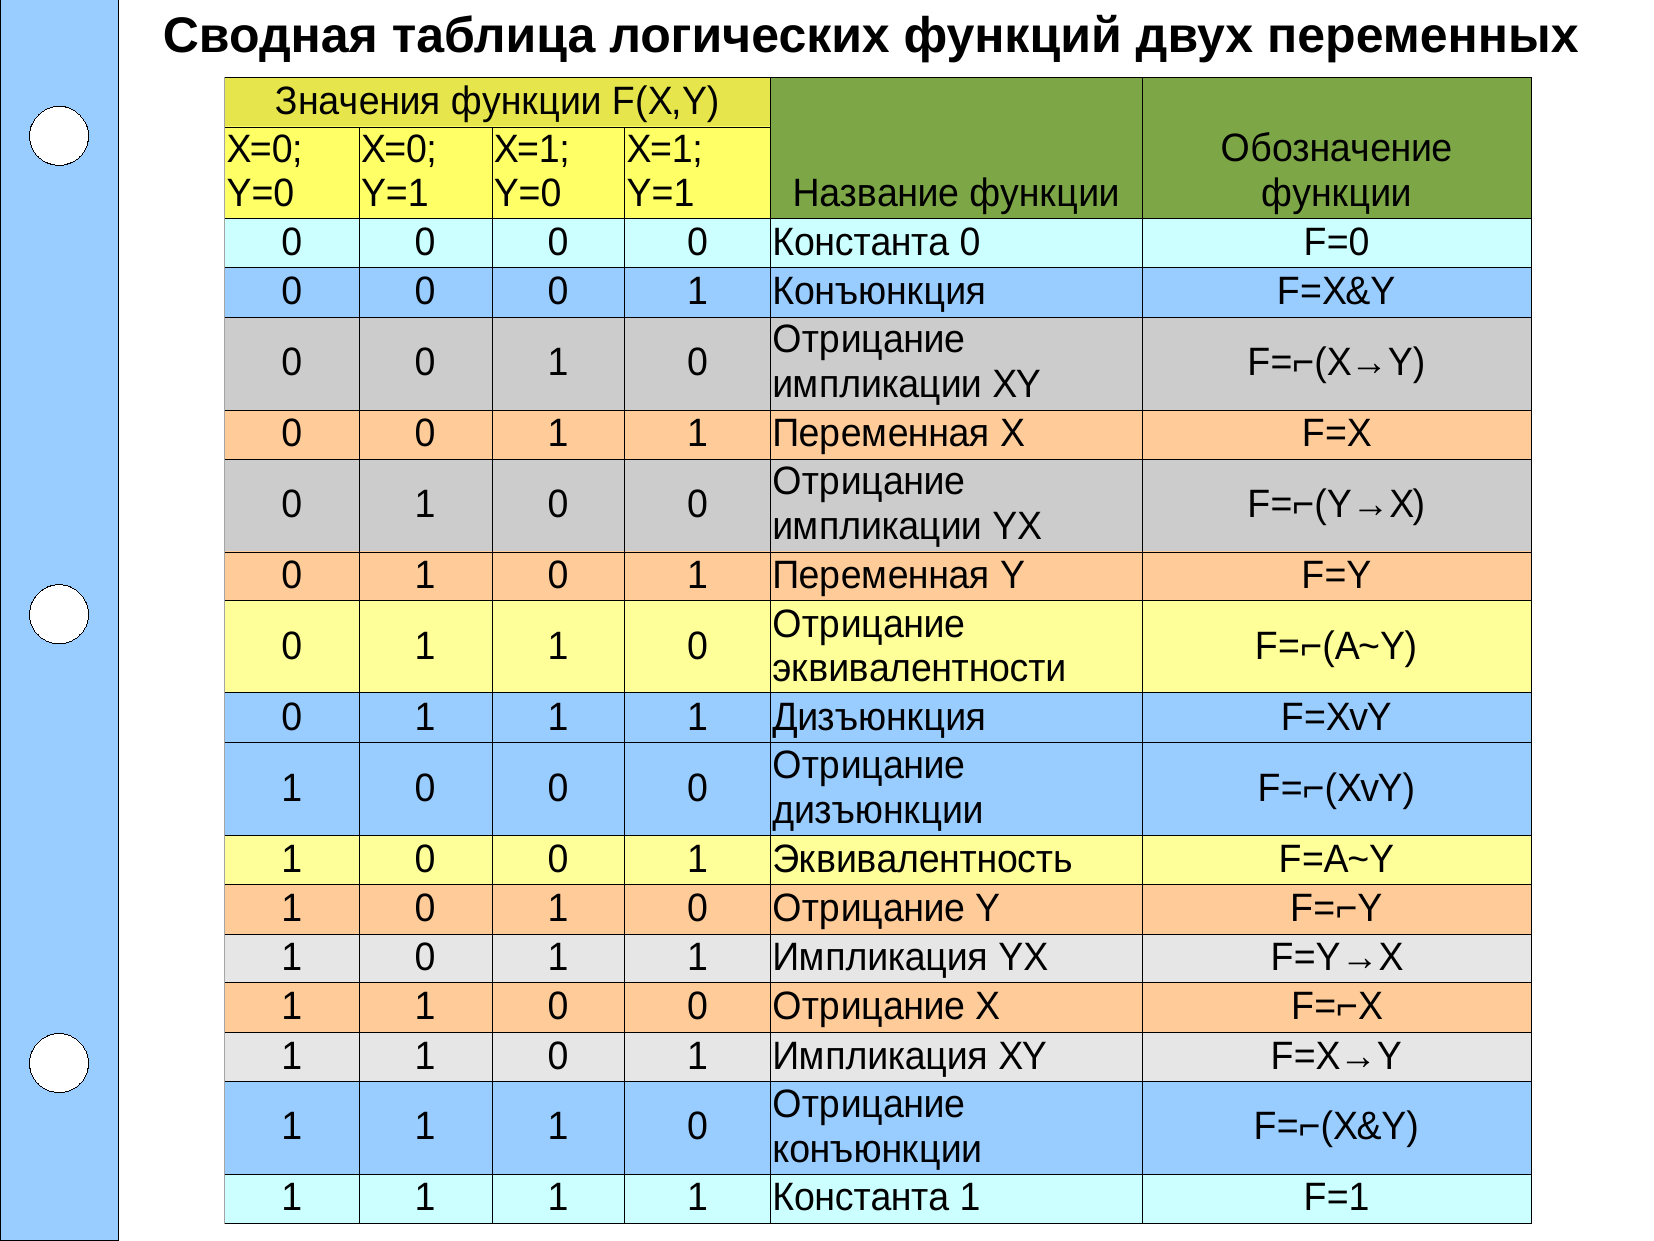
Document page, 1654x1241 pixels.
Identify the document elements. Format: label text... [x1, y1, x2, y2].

text_box Сводная таблица логических функций двух переменных [118, 0, 1625, 72]
chart [224, 77, 1534, 1226]
text_box [0, 0, 119, 1241]
